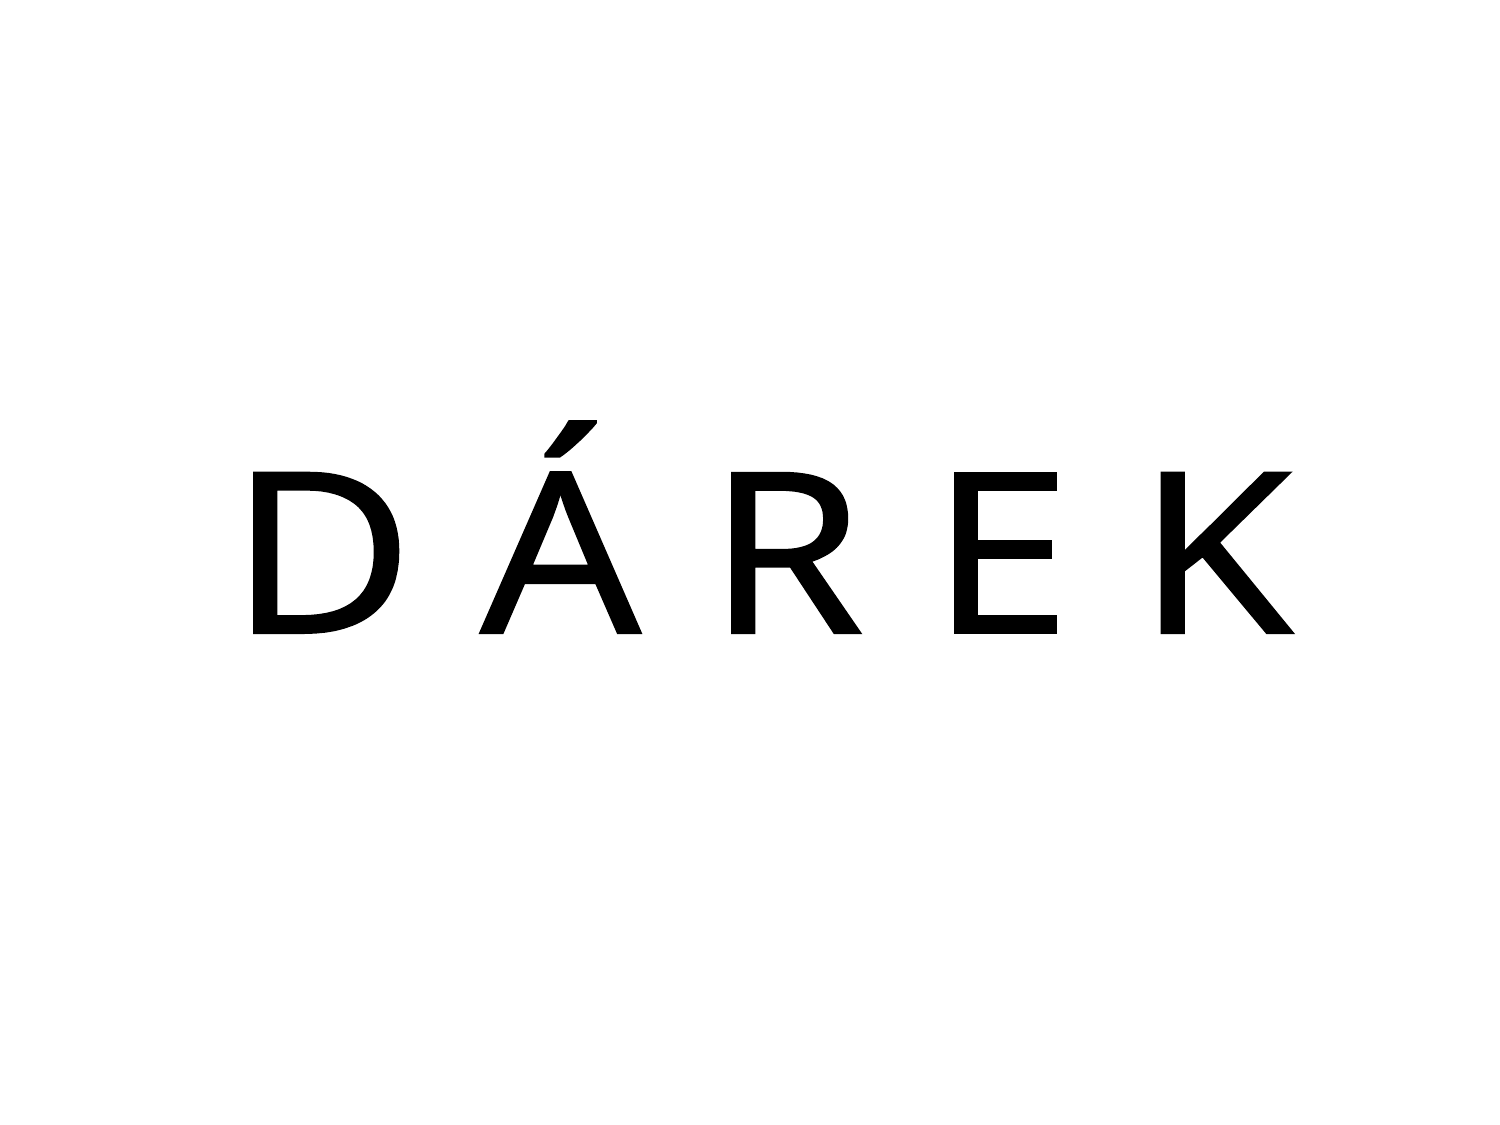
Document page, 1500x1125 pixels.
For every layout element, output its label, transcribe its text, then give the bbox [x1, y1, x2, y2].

text_box D Á R E K [954, 472, 1056, 634]
text_box D Á R E K [479, 471, 642, 634]
text_box D Á R E K [545, 420, 596, 457]
text_box D Á R E K [253, 472, 399, 634]
text_box D Á R E K [1161, 472, 1294, 634]
text_box D Á R E K [731, 472, 861, 634]
